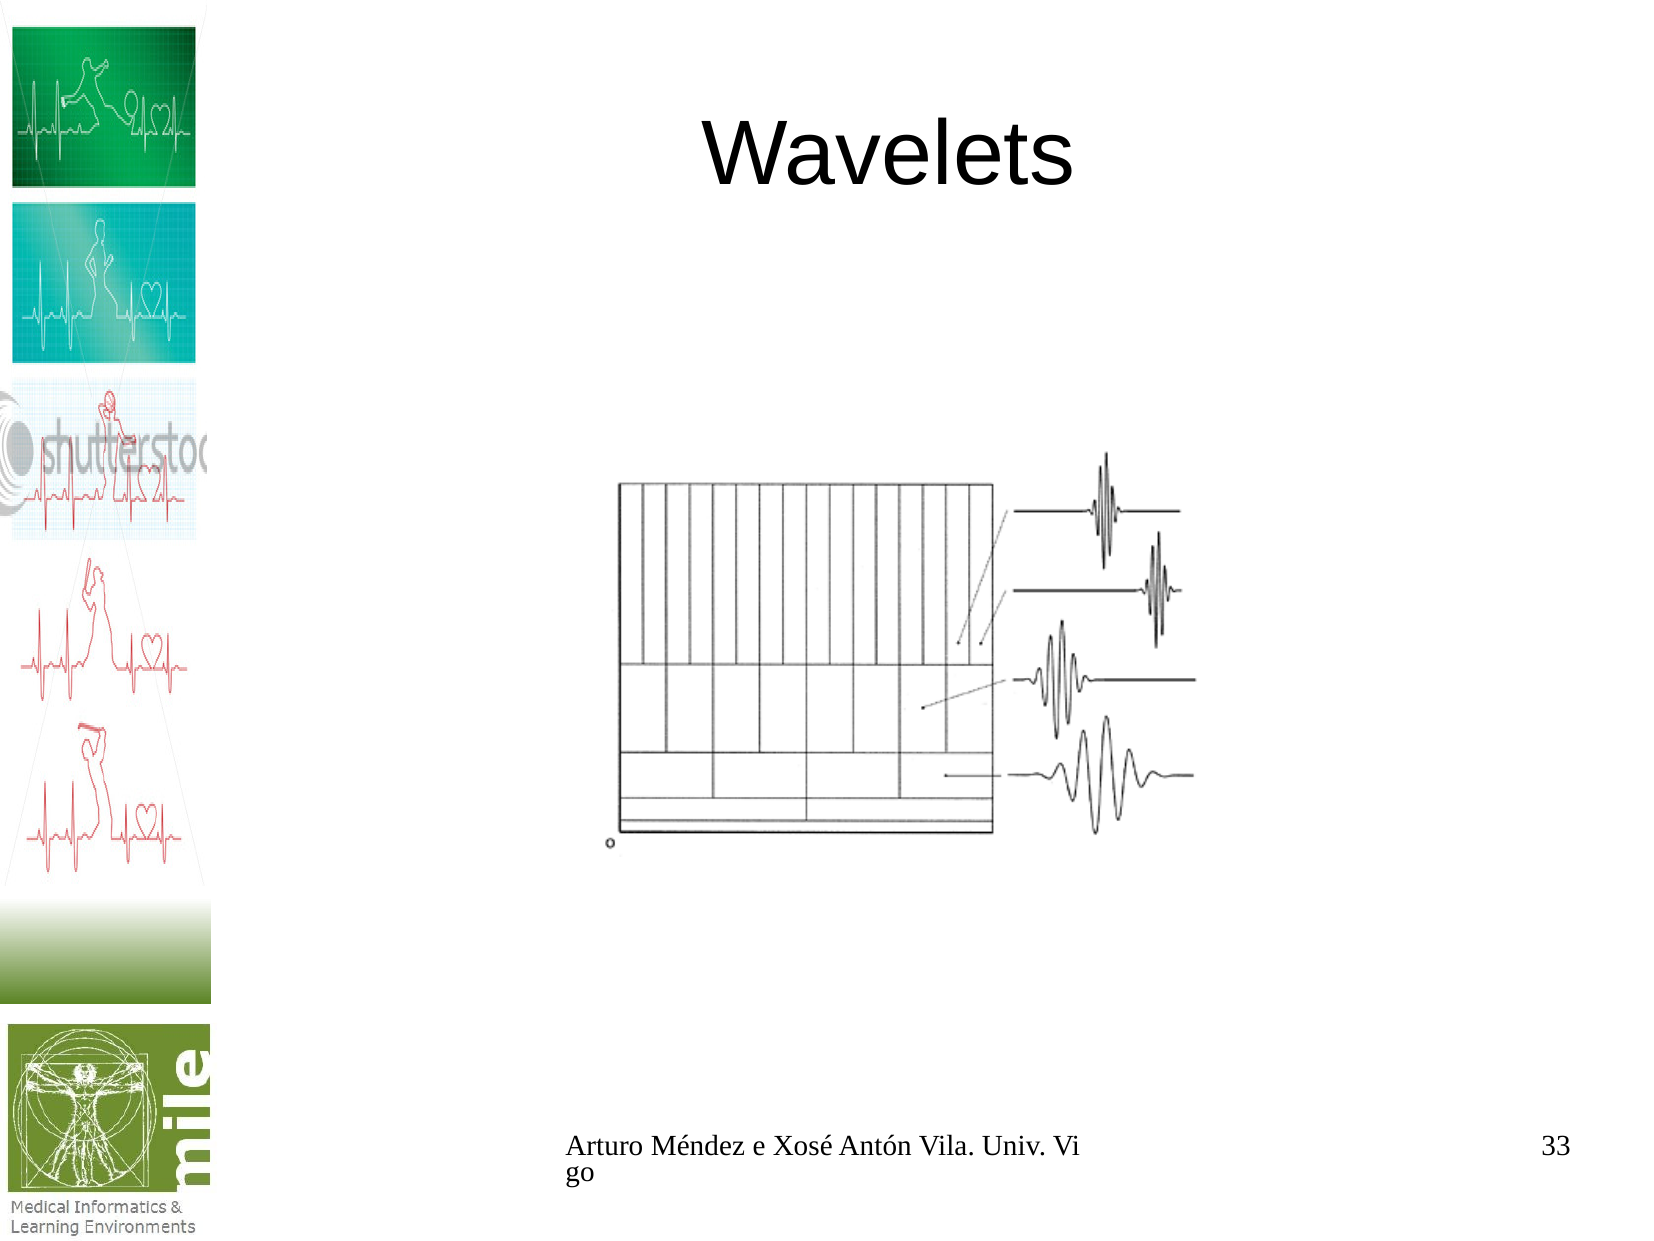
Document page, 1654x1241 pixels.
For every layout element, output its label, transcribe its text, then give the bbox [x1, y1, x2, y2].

picture [0, 1008, 228, 1241]
title Wavelets [206, 56, 1571, 250]
picture [590, 425, 1208, 857]
picture [0, 0, 207, 886]
